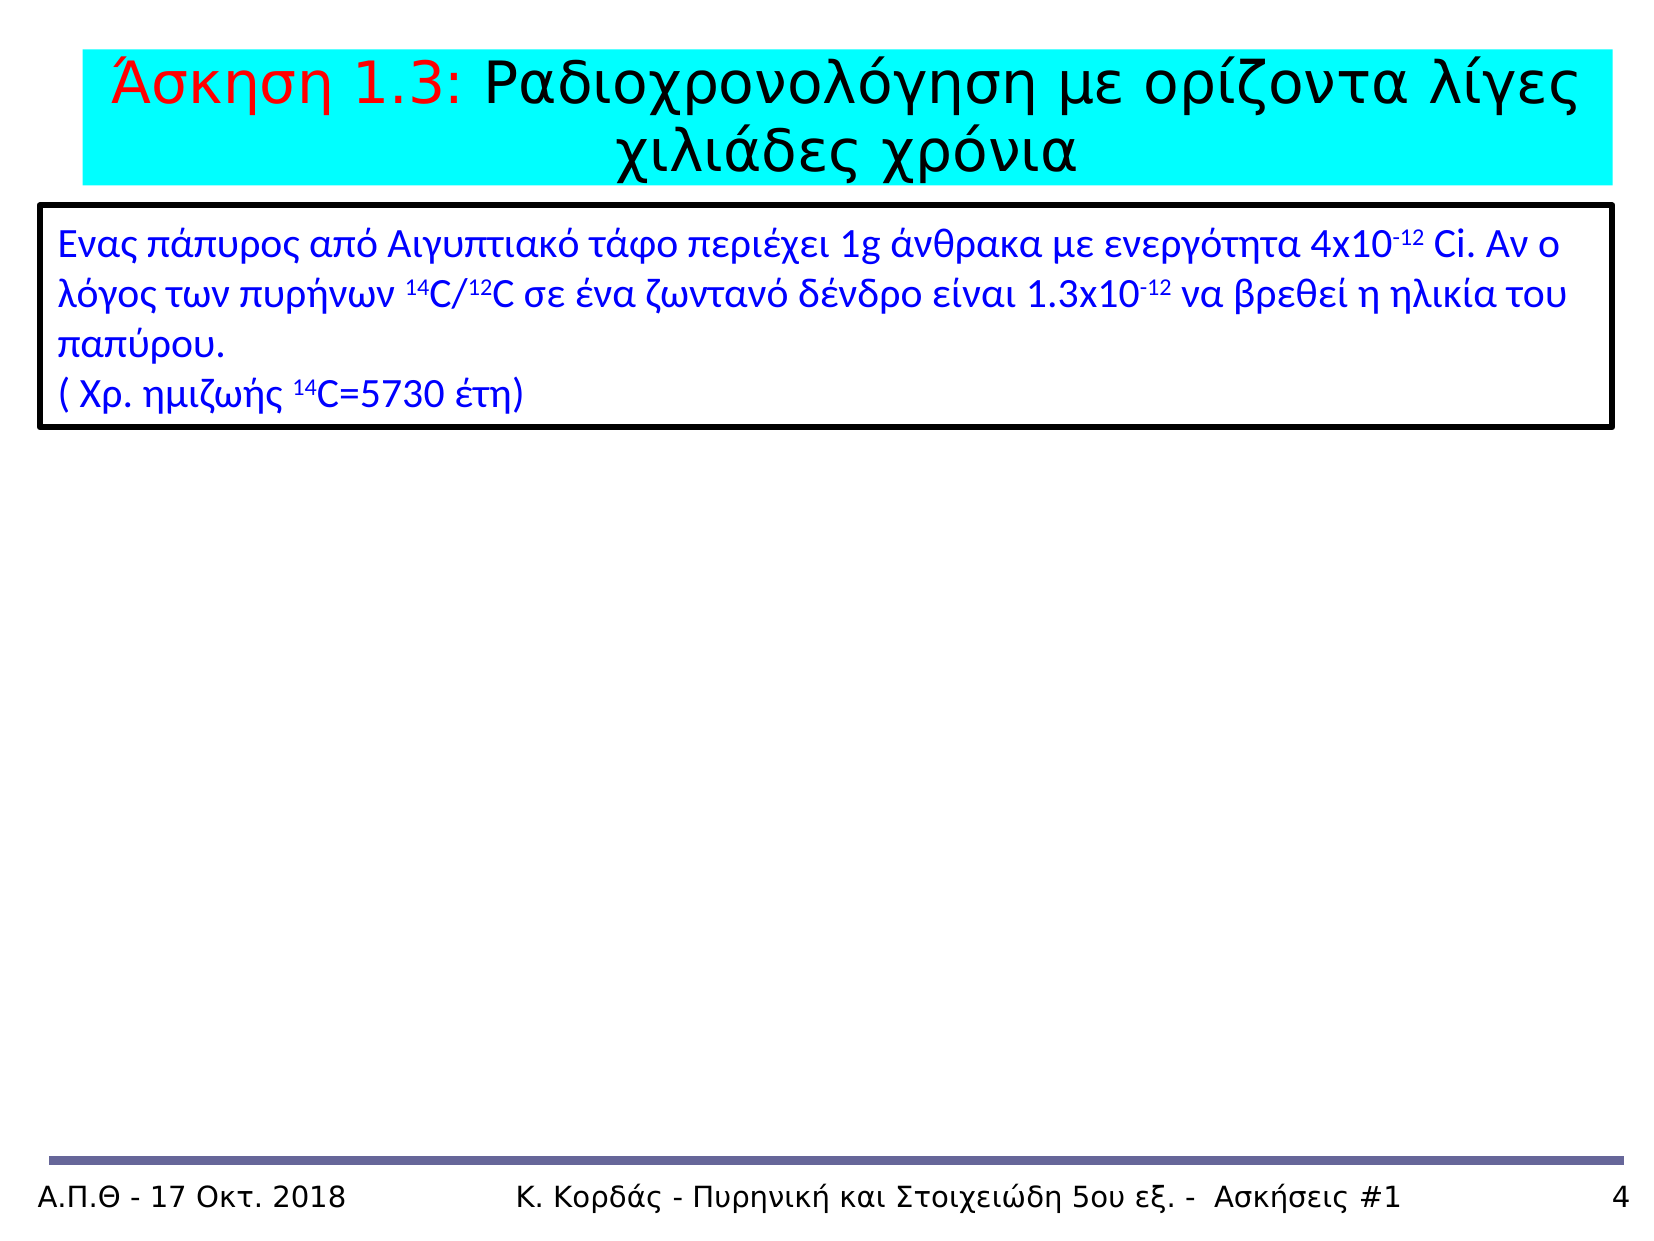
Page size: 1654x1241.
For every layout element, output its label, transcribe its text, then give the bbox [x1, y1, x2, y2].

text_box Ενας πάπυρος από Αιγυπτιακό τάφο περιέχει 1g άνθρακα με ενεργότητα 4x10-12 Ci. Αν ο λόγος των πυρήνων 14C/12C σε ένα ζωντανό δένδρο είναι 1.3x10-12 να βρεθεί η ηλικία του παπύρου. ( Χρ. ημιζωής 14C=5730 έτη) [39, 205, 1613, 427]
title Άσκηση 1.3: Ραδιοχρονολόγηση με ορίζοντα λίγες χιλιάδες χρόνια [82, 49, 1613, 186]
